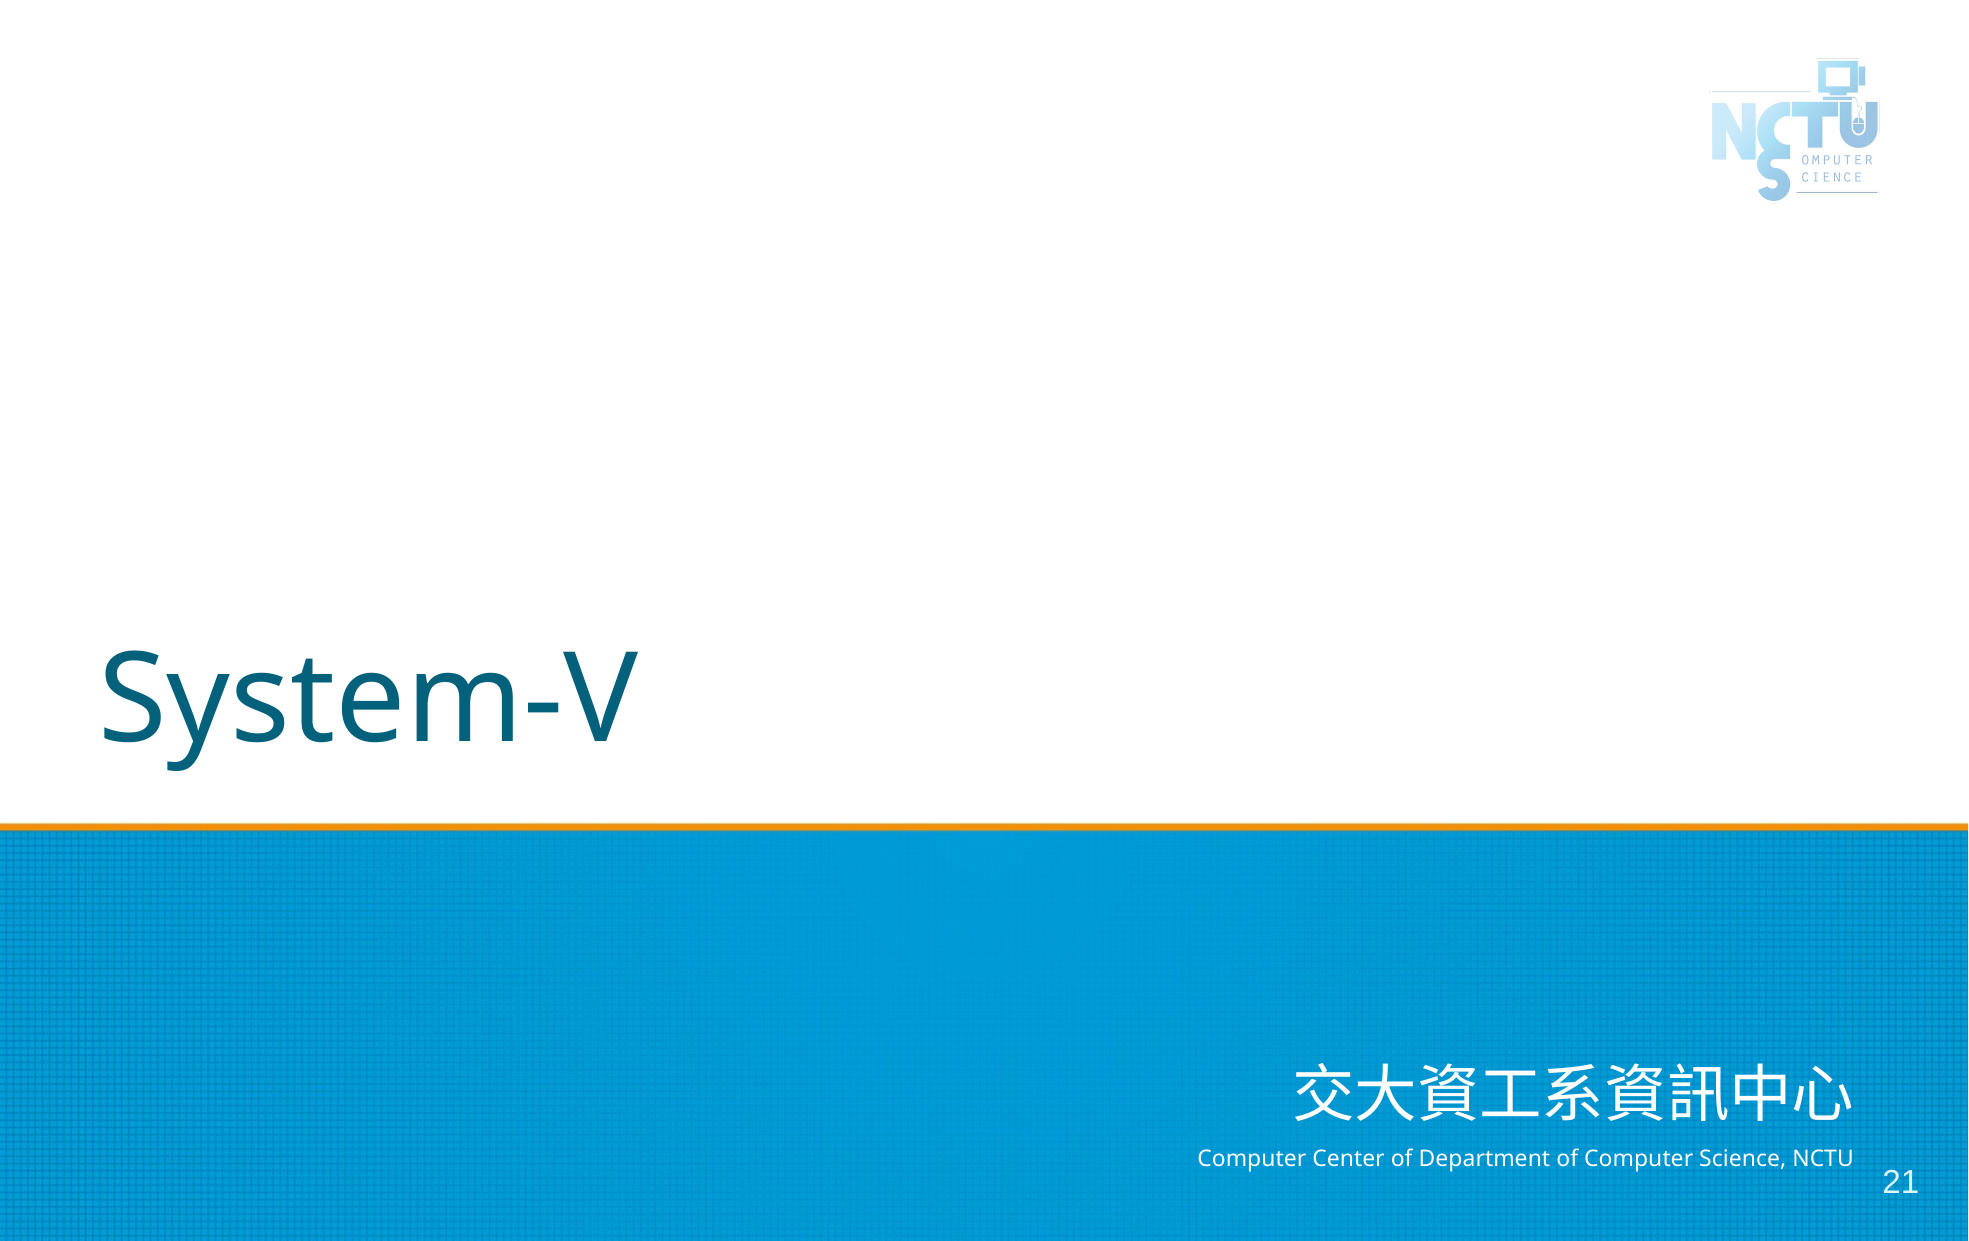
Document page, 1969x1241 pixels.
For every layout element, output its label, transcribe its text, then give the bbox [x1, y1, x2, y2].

picture [0, 0, 1969, 832]
slide_number <number> [1841, 1145, 1960, 1241]
title System-V [98, 559, 1870, 767]
